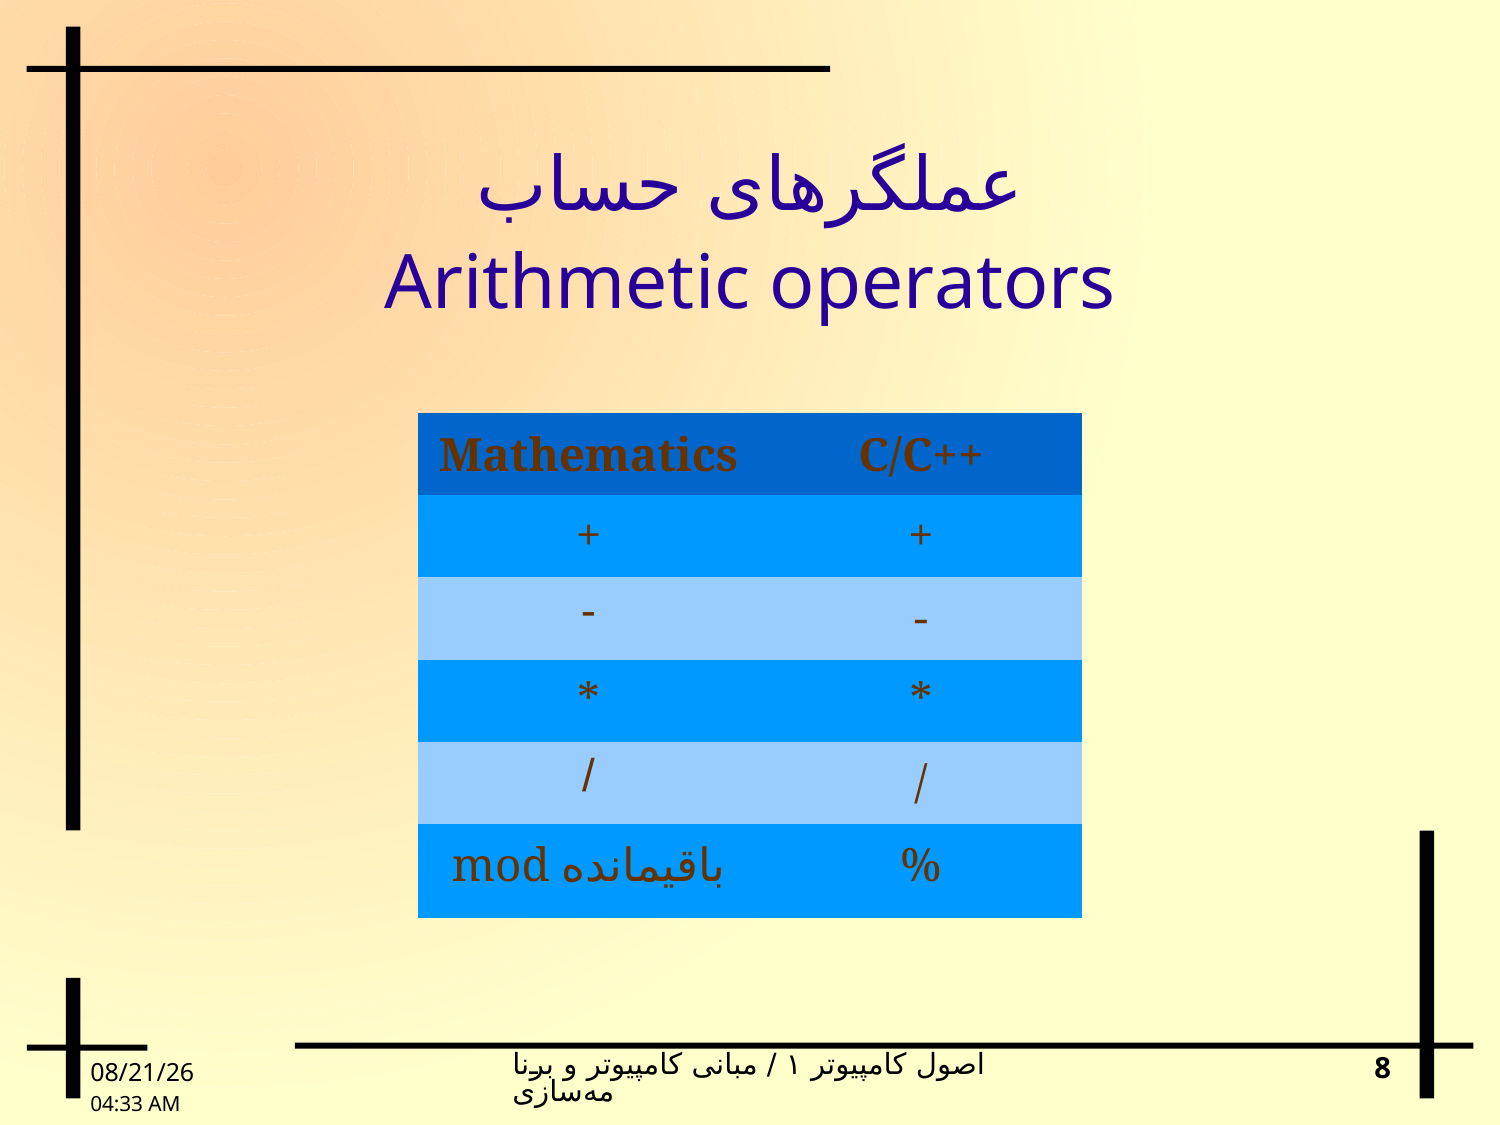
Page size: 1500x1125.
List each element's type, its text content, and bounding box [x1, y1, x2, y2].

table_cell % [759, 824, 1082, 918]
table_header C/C++ [759, 413, 1082, 495]
table_cell + [418, 495, 759, 577]
table_cell * [759, 660, 1082, 742]
table_cell / [418, 742, 759, 824]
table_cell / [759, 742, 1082, 824]
title عملگرهای حساب Arithmetic operators [109, 112, 1391, 359]
table_header Mathematics [418, 413, 759, 495]
table_cell * [418, 660, 759, 742]
table_cell - [418, 577, 759, 660]
table_cell - [759, 577, 1082, 660]
table_cell mod باقیمانده [418, 824, 759, 918]
table_cell + [759, 495, 1082, 577]
